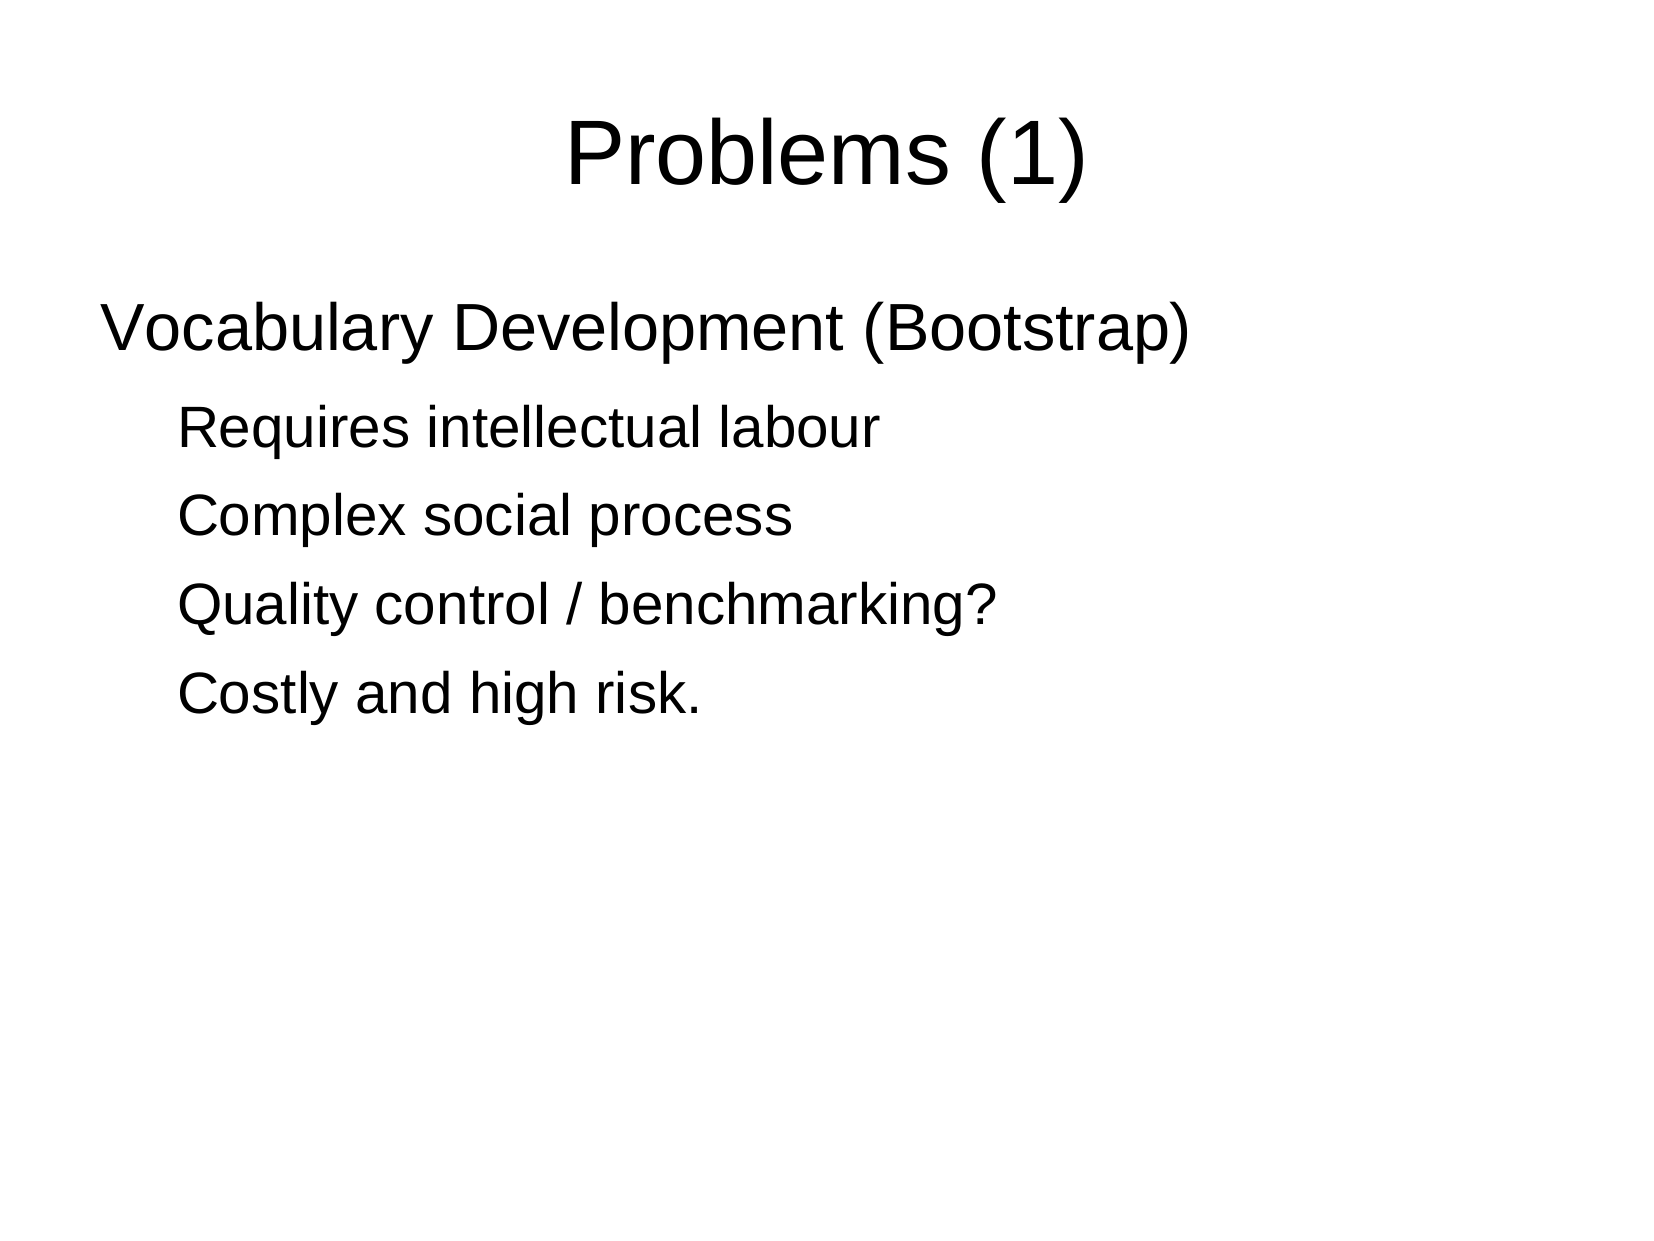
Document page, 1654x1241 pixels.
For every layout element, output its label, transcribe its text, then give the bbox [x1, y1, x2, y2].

list Vocabulary Development (Bootstrap) Requires intellectual labour Complex social process Quality control / benchmarking? Costly and high risk. [82, 290, 1571, 1109]
title Problems (1) [82, 49, 1571, 257]
